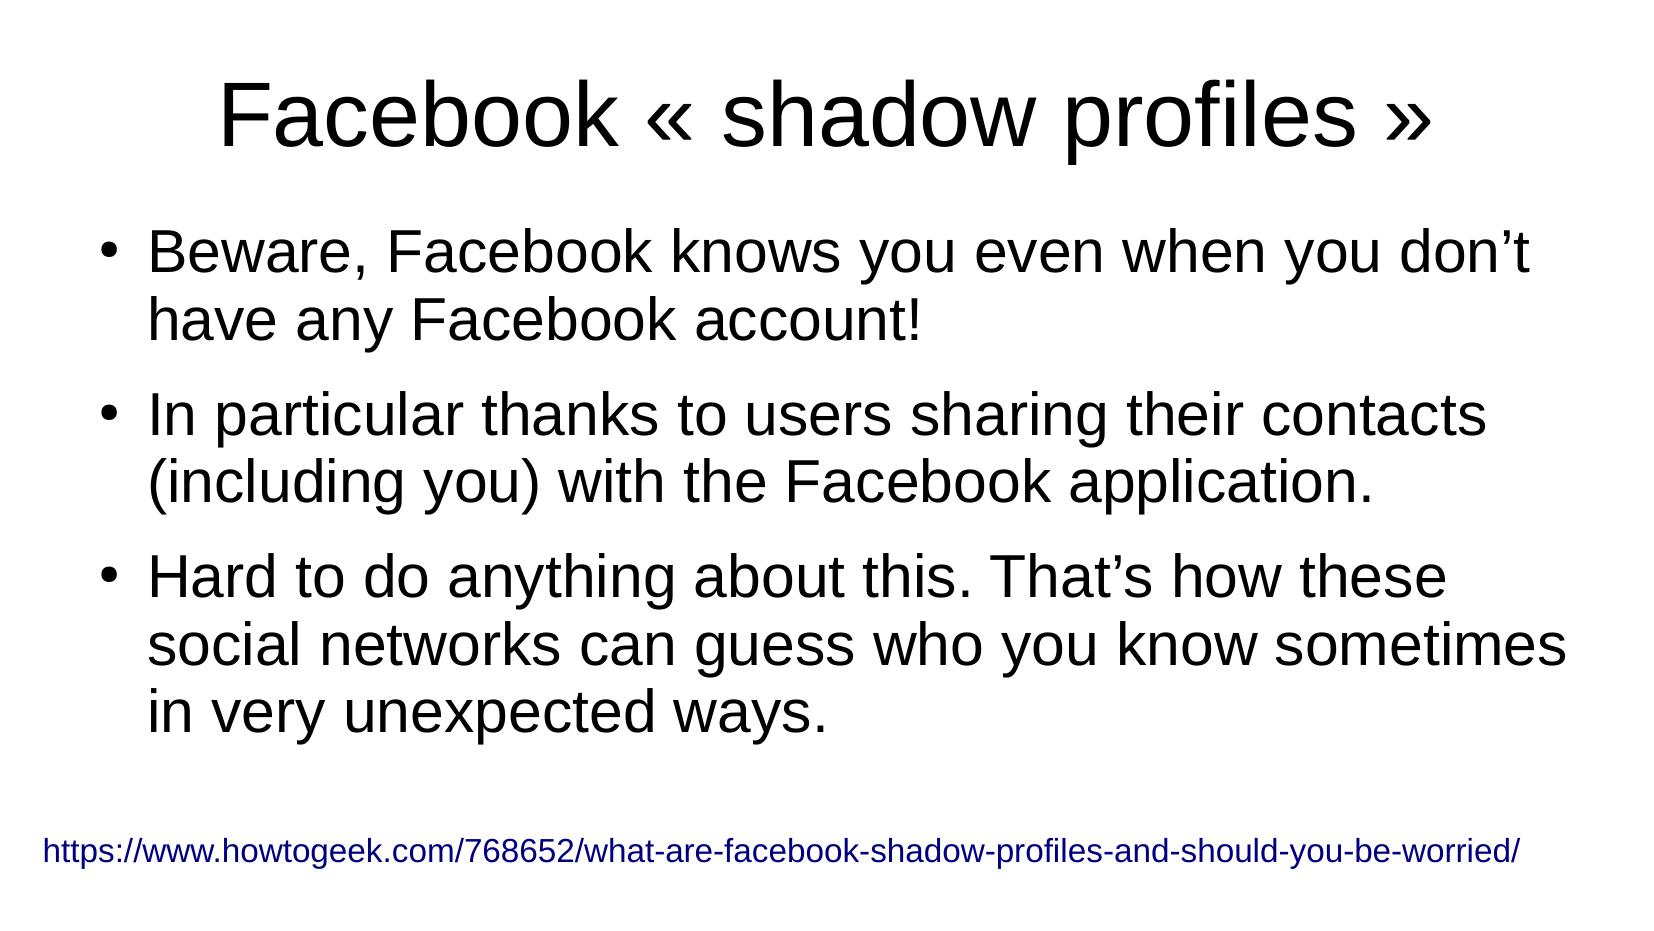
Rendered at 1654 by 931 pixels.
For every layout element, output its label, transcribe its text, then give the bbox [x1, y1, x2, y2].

title Facebook « shadow profiles » [82, 37, 1571, 193]
list Beware, Facebook knows you even when you don’t have any Facebook account! In particular thanks to users sharing their contacts (including you) with the Facebook application. Hard to do anything about this. That’s how these social networks can guess who you know sometimes in very unexpected ways. [82, 217, 1571, 758]
text_box https://www.howtogeek.com/768652/what-are-facebook-shadow-profiles-and-should-you-be-worried/ [27, 825, 1576, 882]
